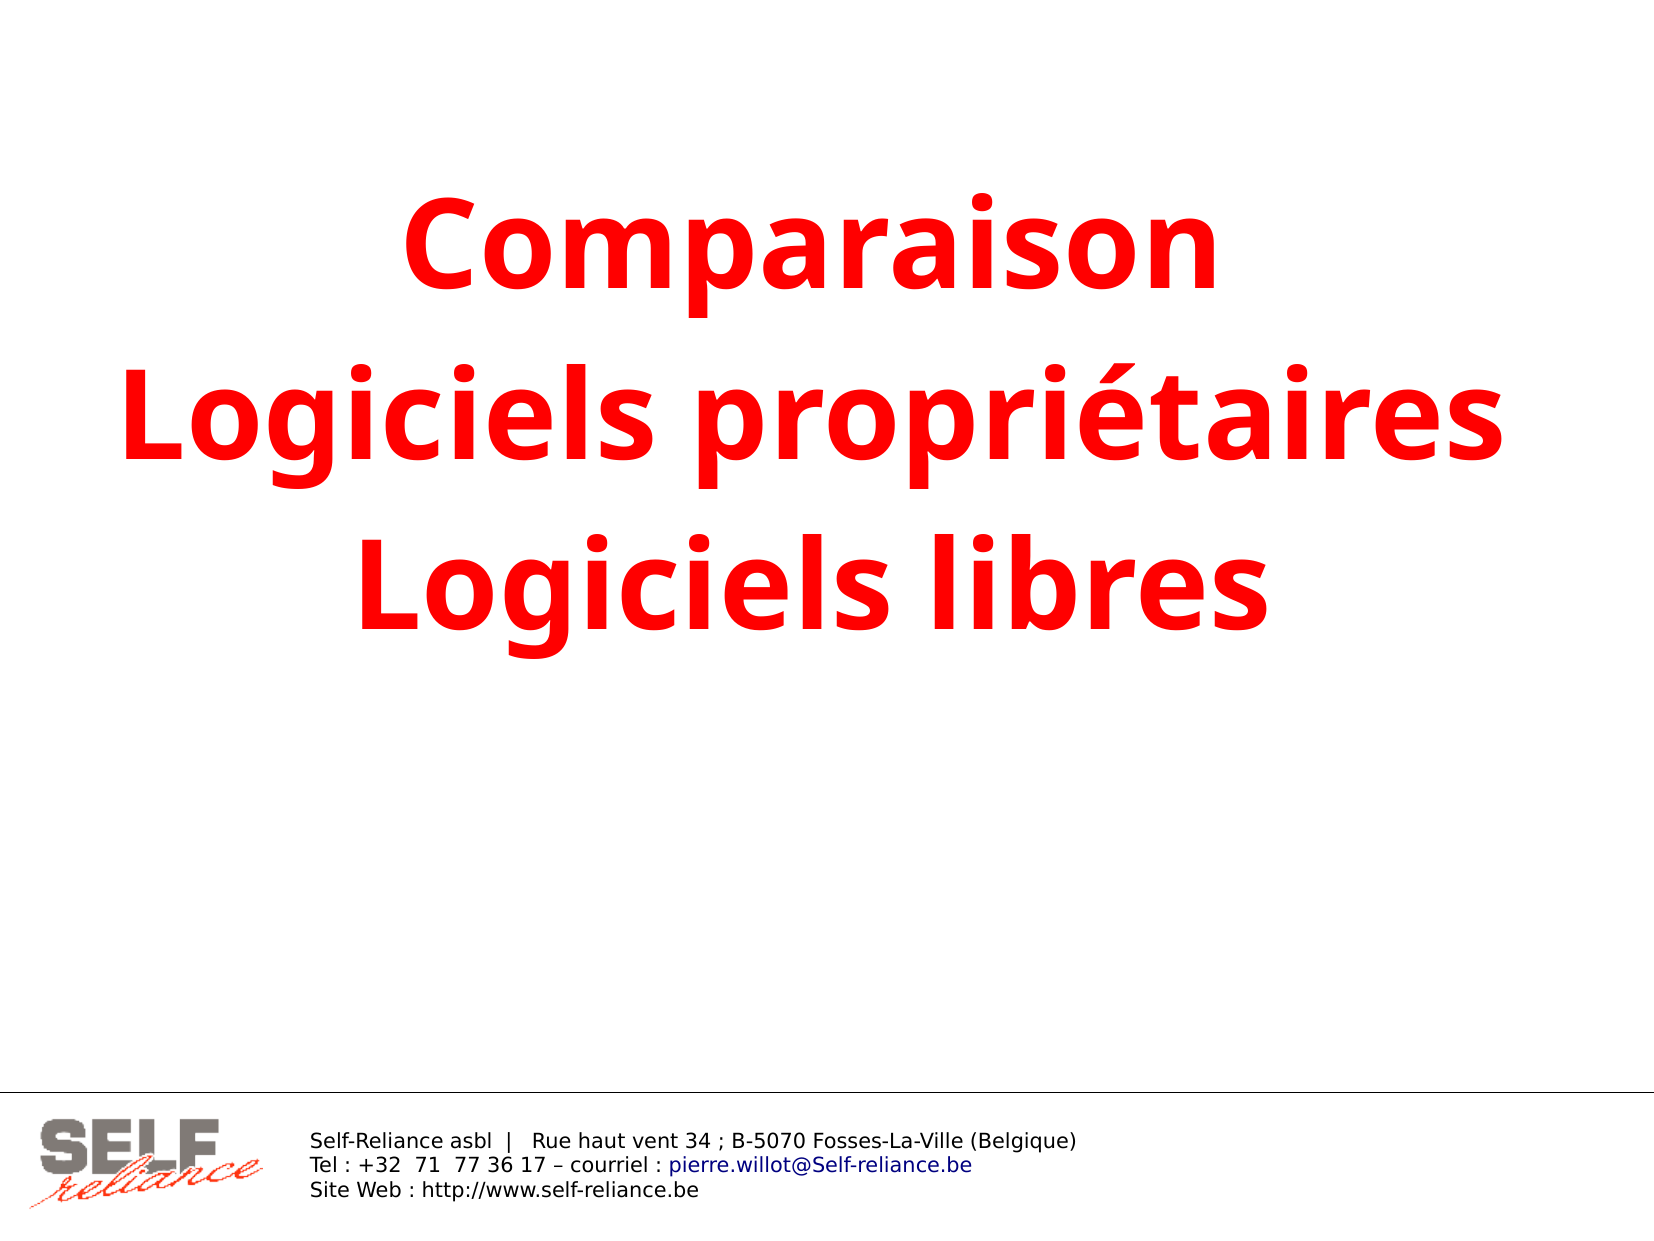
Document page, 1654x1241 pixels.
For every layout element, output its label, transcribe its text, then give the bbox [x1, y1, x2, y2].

text_box Self-Reliance asbl | Rue haut vent 34 ; B-5070 Fosses-La-Ville (Belgique) Tel : +32 71 77 36 17 – courriel : pierre.willot@Self-reliance.be Site Web : http://www.self-reliance.be [295, 1122, 1388, 1210]
text_box Comparaison Logiciels propriétaires Logiciels libres [0, 147, 1625, 808]
picture [28, 1116, 263, 1214]
